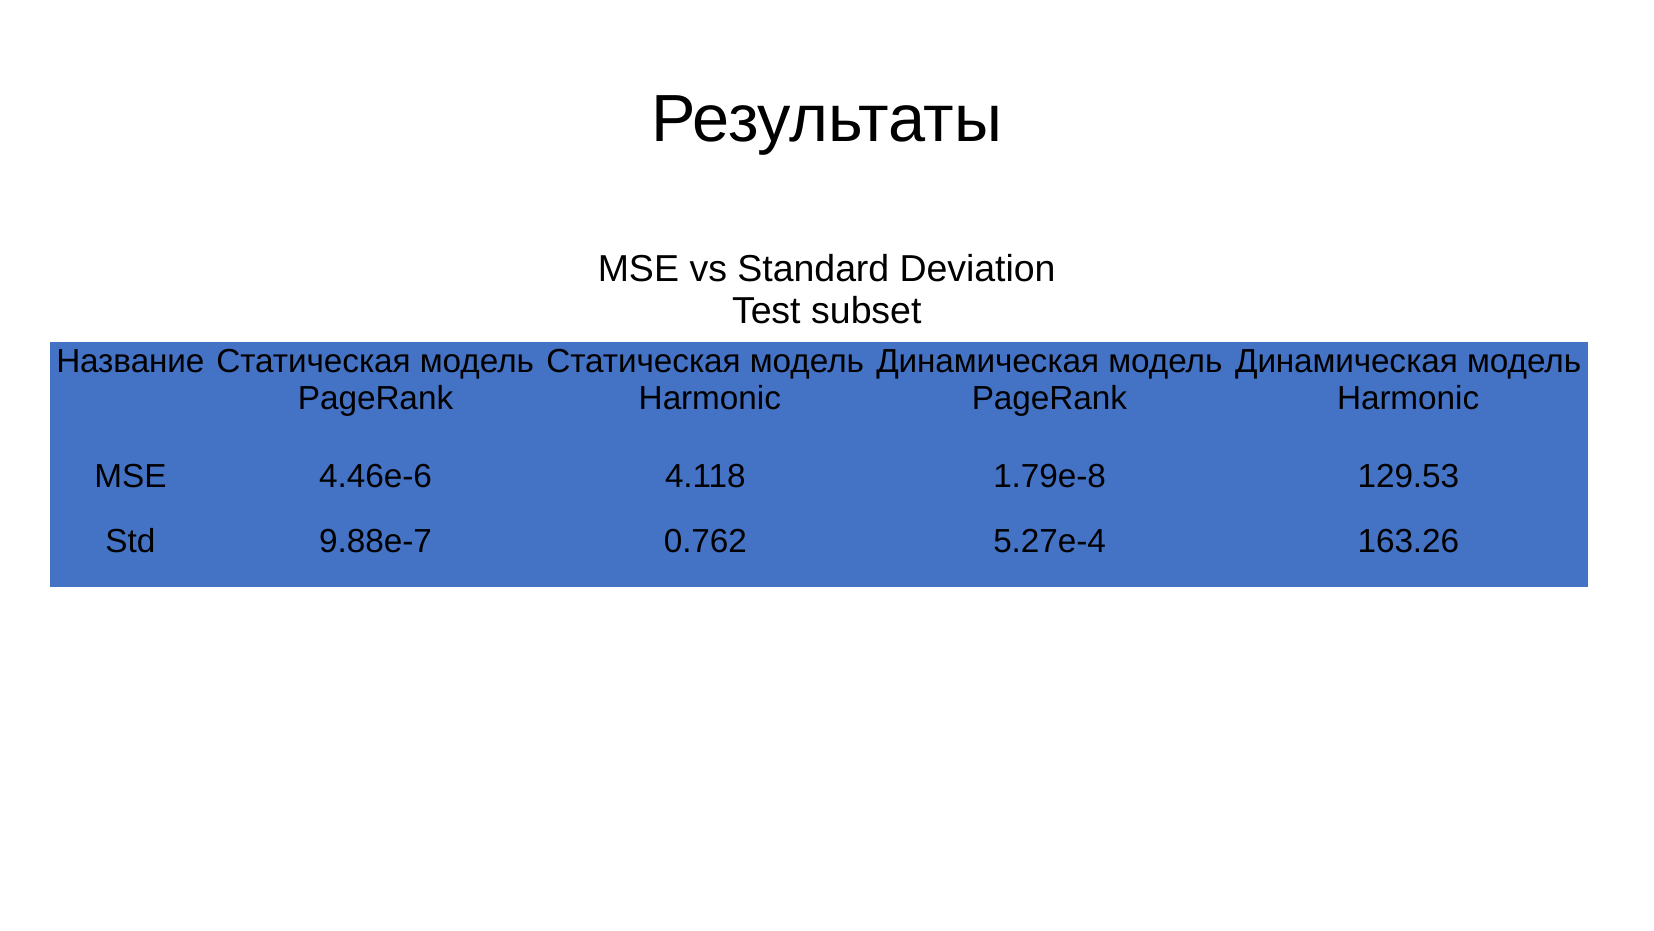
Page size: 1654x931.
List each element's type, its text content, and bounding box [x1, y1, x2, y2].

table_cell 0.762 [540, 522, 870, 587]
text_box MSE vs Standard Deviation Test subset [582, 240, 1071, 339]
table_cell 129.53 [1229, 458, 1588, 522]
title Результаты [82, 37, 1571, 193]
table_cell 1.79e-8 [870, 458, 1229, 522]
table_header Динамическая модель Harmonic [1229, 342, 1588, 458]
table_header Статическая модель PageRank [211, 342, 540, 458]
table_cell 4.118 [540, 458, 870, 522]
table_cell MSE [50, 458, 211, 522]
table_cell 9.88e-7 [211, 522, 540, 587]
table_cell Std [50, 522, 211, 587]
table_cell 5.27e-4 [870, 522, 1229, 587]
table_header Статическая модель Harmonic [540, 342, 870, 458]
table_cell 4.46e-6 [211, 458, 540, 522]
table_header Динамическая модель PageRank [870, 342, 1229, 458]
table_header Название [50, 342, 211, 458]
table_cell 163.26 [1229, 522, 1588, 587]
